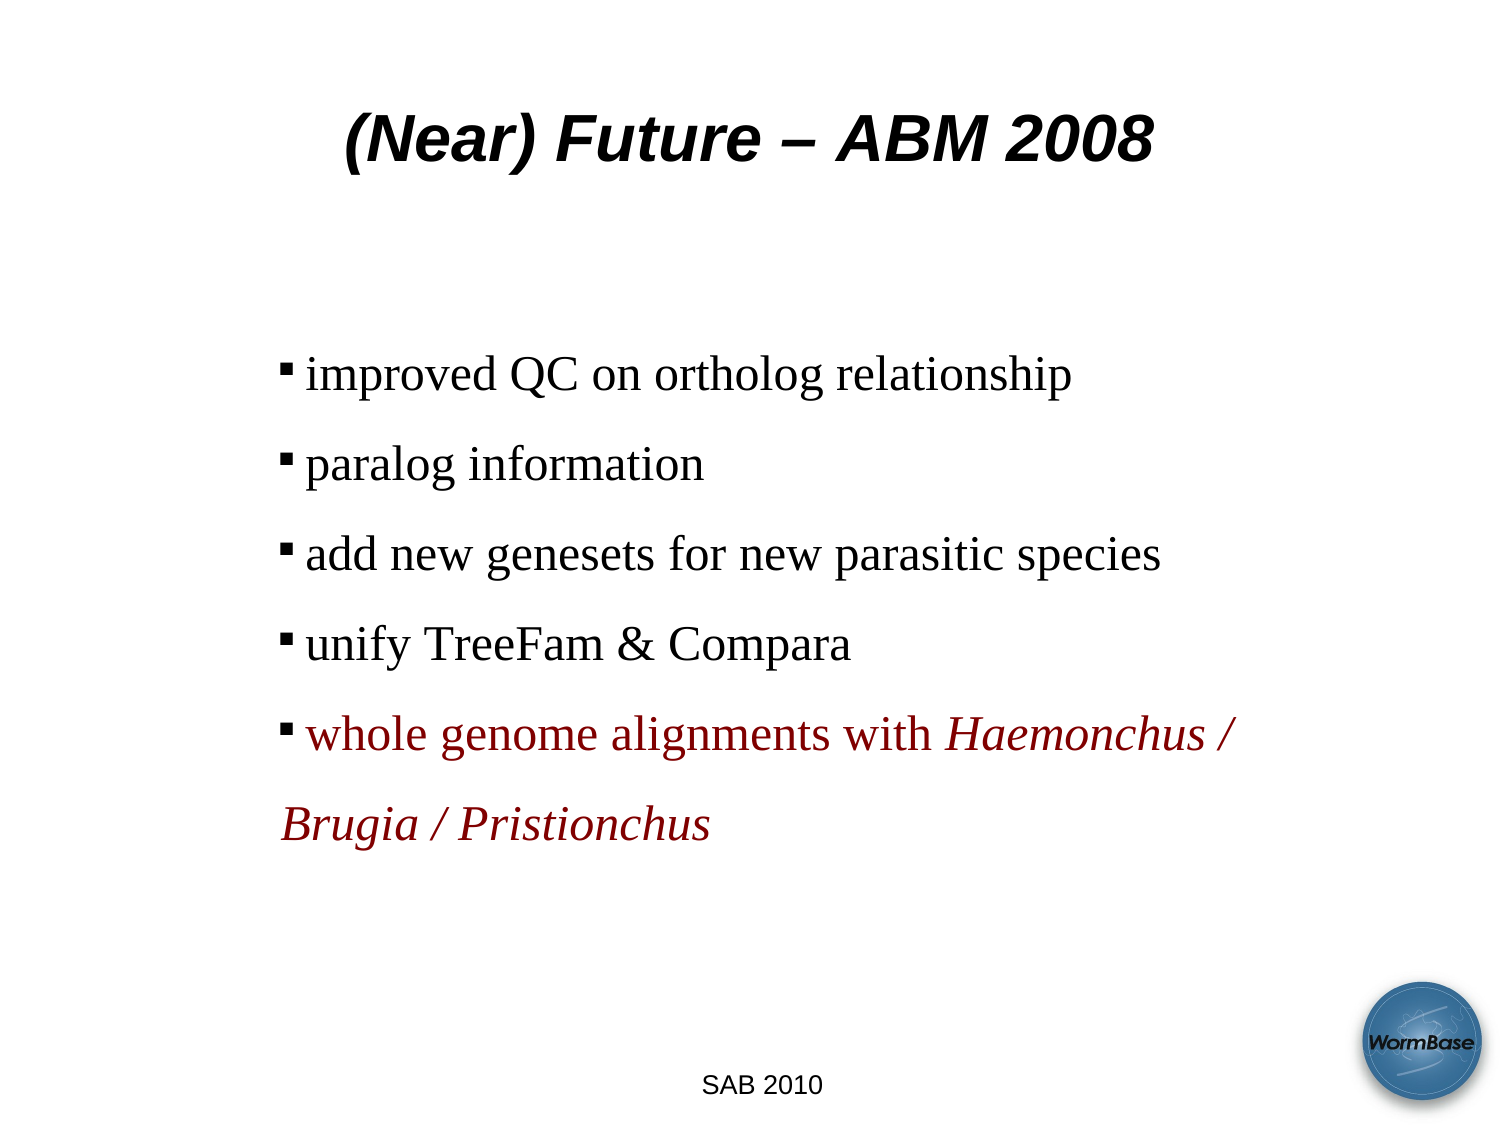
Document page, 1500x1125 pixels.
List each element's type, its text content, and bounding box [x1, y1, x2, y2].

title (Near) Future – ABM 2008 [75, 44, 1425, 233]
text_box improved QC on ortholog relationship paralog information add new genesets for new parasitic species unify TreeFam & Compara whole genome alignments with Haemonchus / Brugia / Pristionchus [265, 302, 1309, 945]
picture [1343, 968, 1500, 1125]
